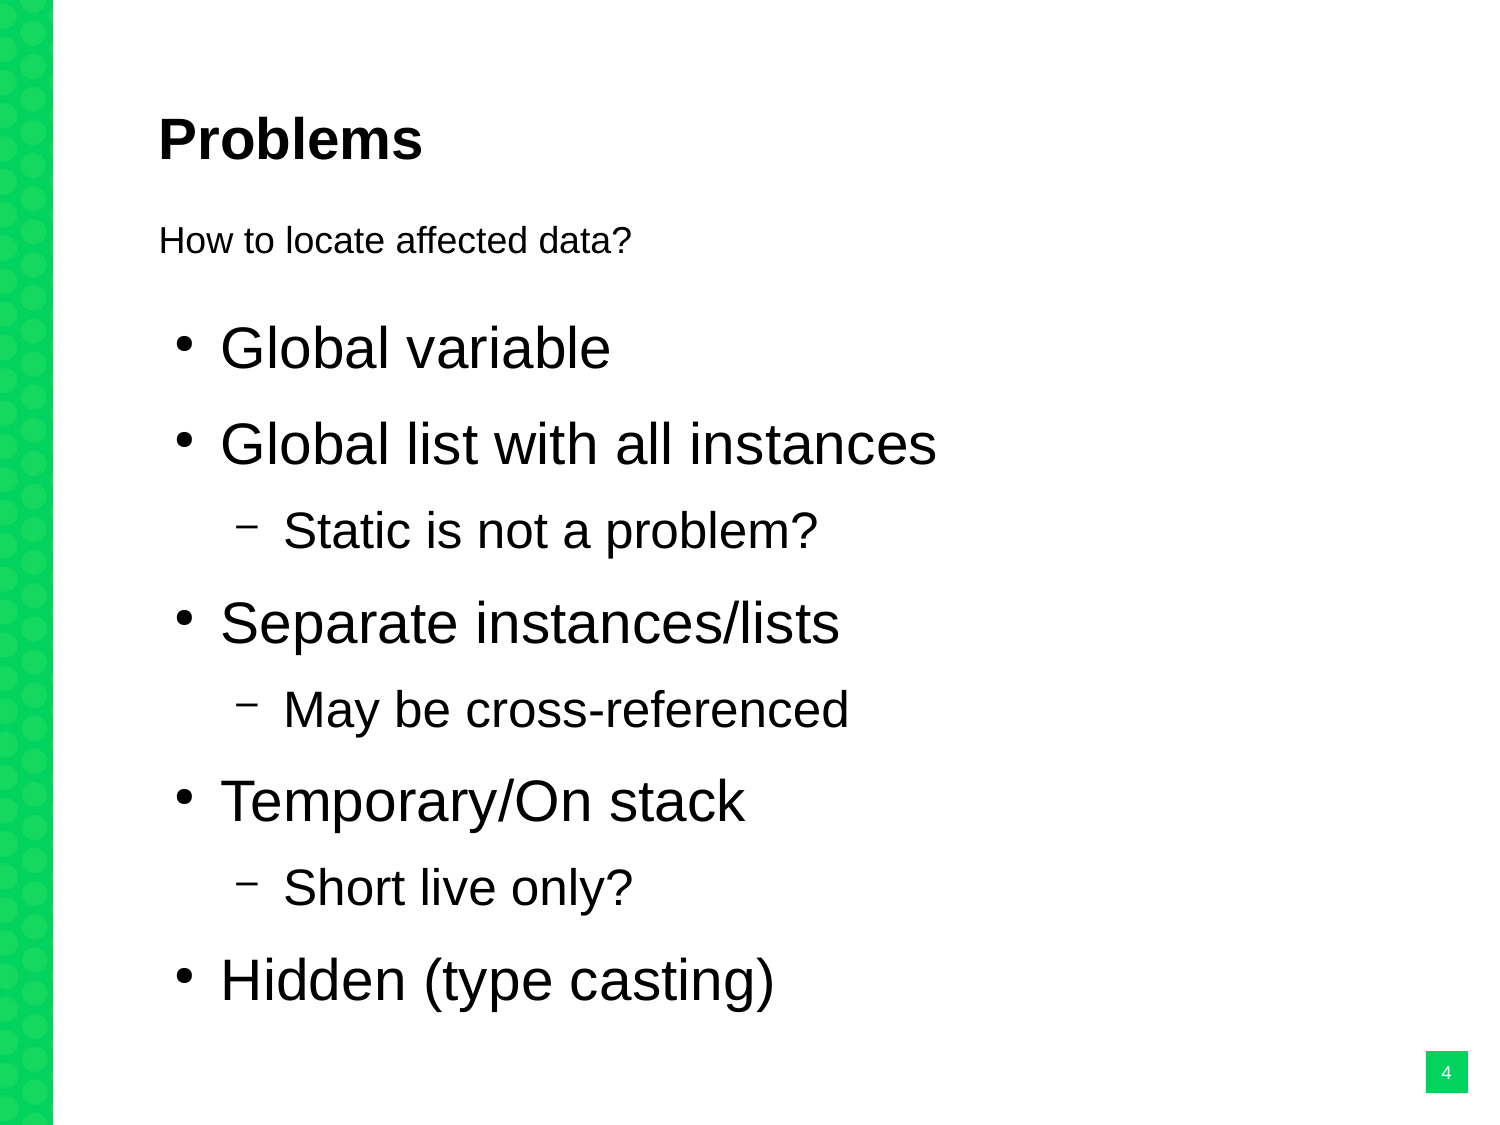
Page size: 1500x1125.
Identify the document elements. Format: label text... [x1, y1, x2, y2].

text_box <number> [1425, 1051, 1468, 1094]
picture [0, 0, 53, 1125]
list Global variable Global list with all instances Static is not a problem? Separate instances/lists May be cross-referenced Temporary/On stack Short live only? Hidden (type casting) [143, 302, 1397, 1021]
list How to locate affected data? [143, 202, 1397, 274]
title Problems [143, 94, 1397, 180]
